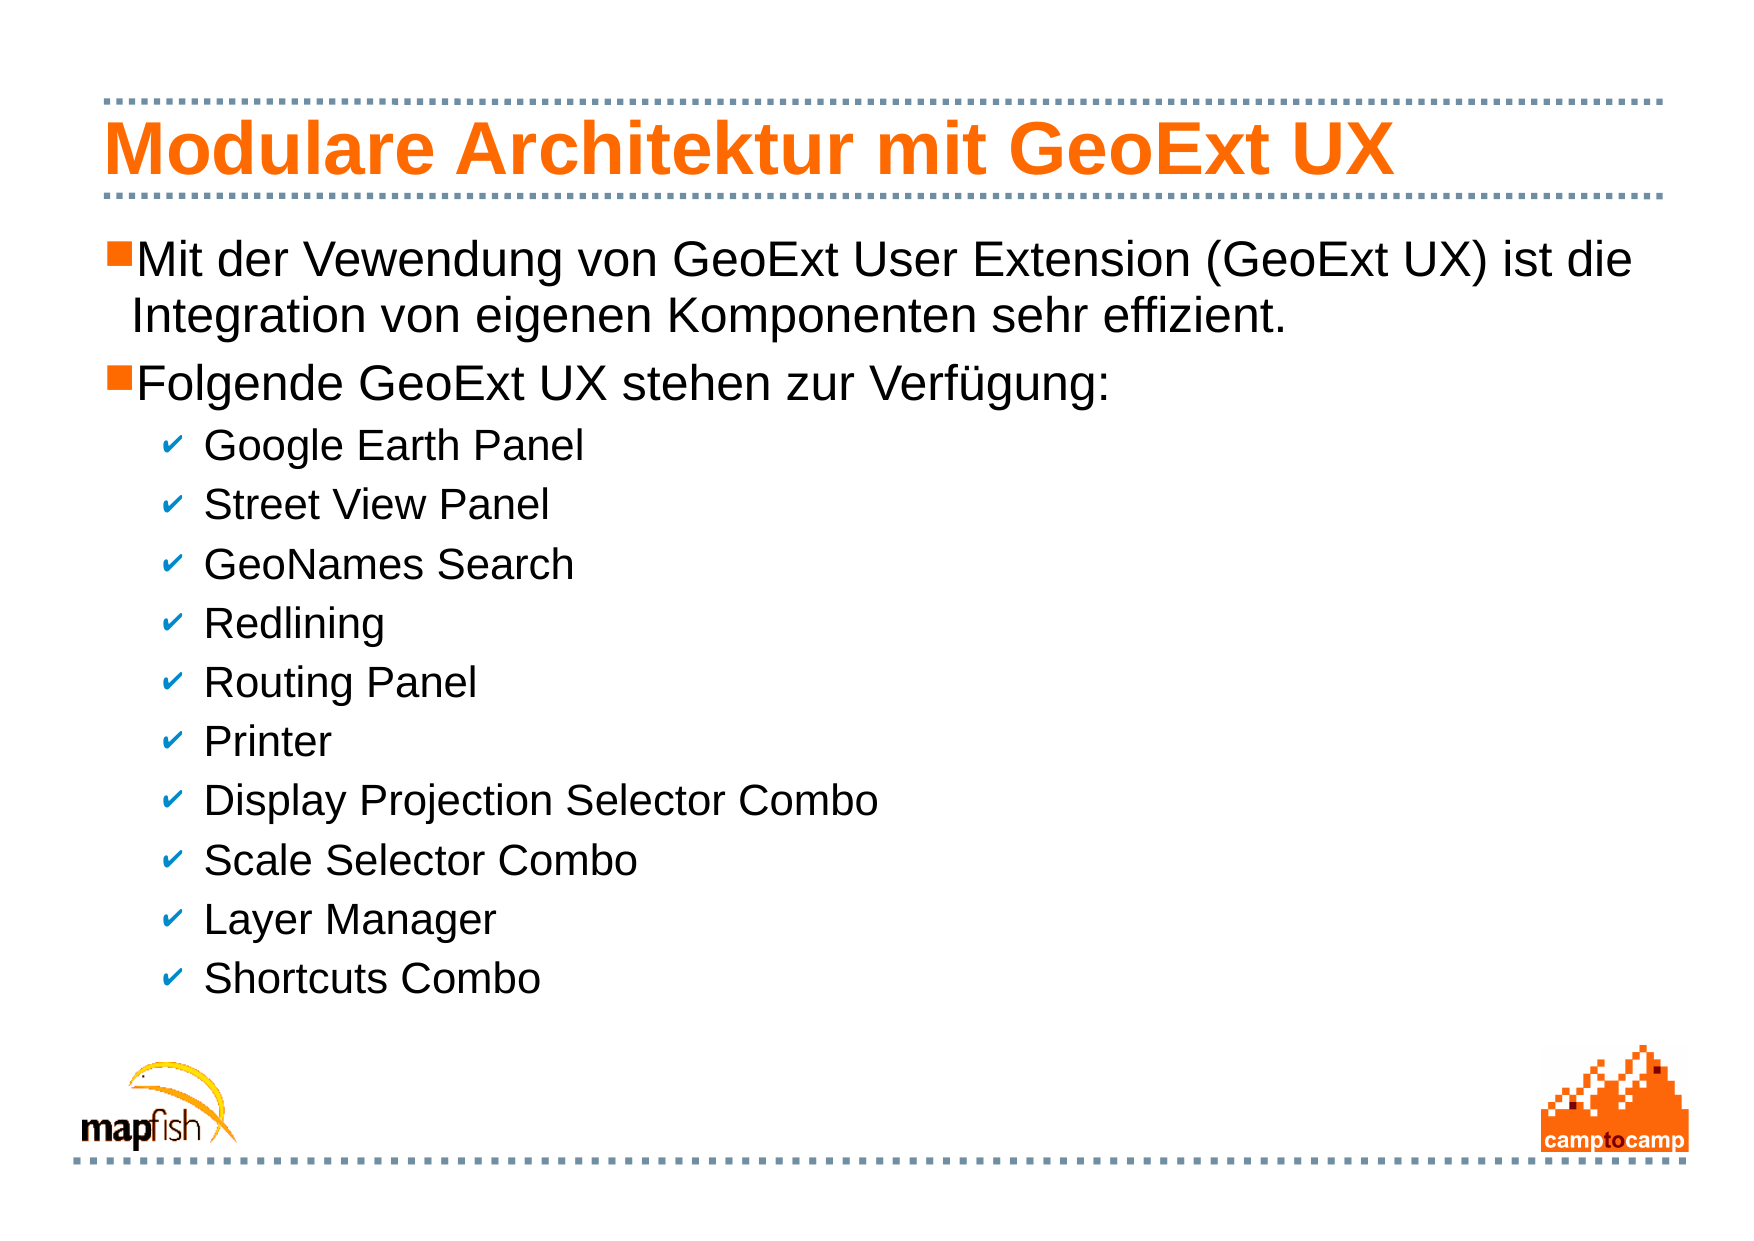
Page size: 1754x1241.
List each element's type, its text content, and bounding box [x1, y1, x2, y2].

picture [82, 1062, 237, 1151]
list Mit der Vewendung von GeoExt User Extension (GeoExt UX) ist die Integration von eigenen Komponenten sehr effizient. Folgende GeoExt UX stehen zur Verfügung: Google Earth Panel Street View Panel GeoNames Search Redlining Routing Panel Printer Display Projection Selector Combo Scale Selector Combo Layer Manager Shortcuts Combo [103, 231, 1660, 1044]
picture [1541, 1045, 1689, 1152]
title Modulare Architektur mit GeoExt UX [103, 104, 1660, 193]
